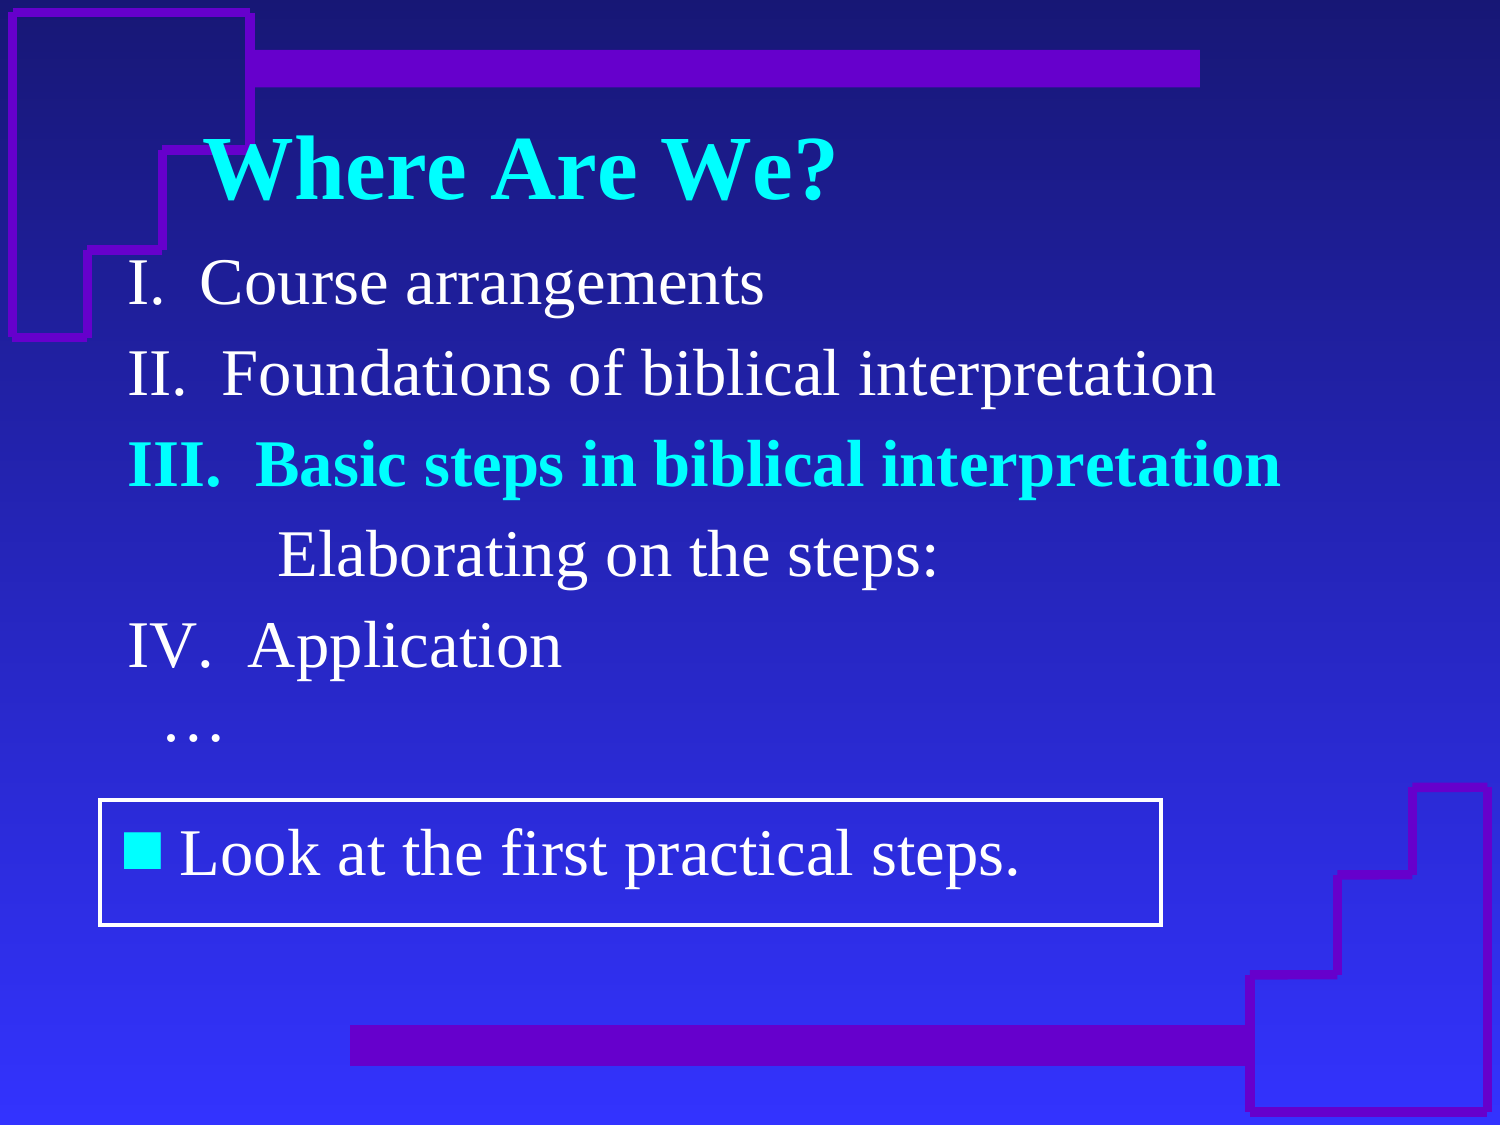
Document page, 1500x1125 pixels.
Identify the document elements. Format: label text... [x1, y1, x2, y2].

list I. Course arrangements II. Foundations of biblical interpretation III. Basic steps in biblical interpretation Elaborating on the steps: IV. Application … [112, 802, 1159, 808]
list I. Course arrangements II. Foundations of biblical interpretation III. Basic steps in biblical interpretation Elaborating on the steps: IV. Application … [112, 237, 1438, 913]
title Where Are We? [187, 74, 1463, 263]
text_box Look at the first practical steps. [108, 808, 1163, 912]
